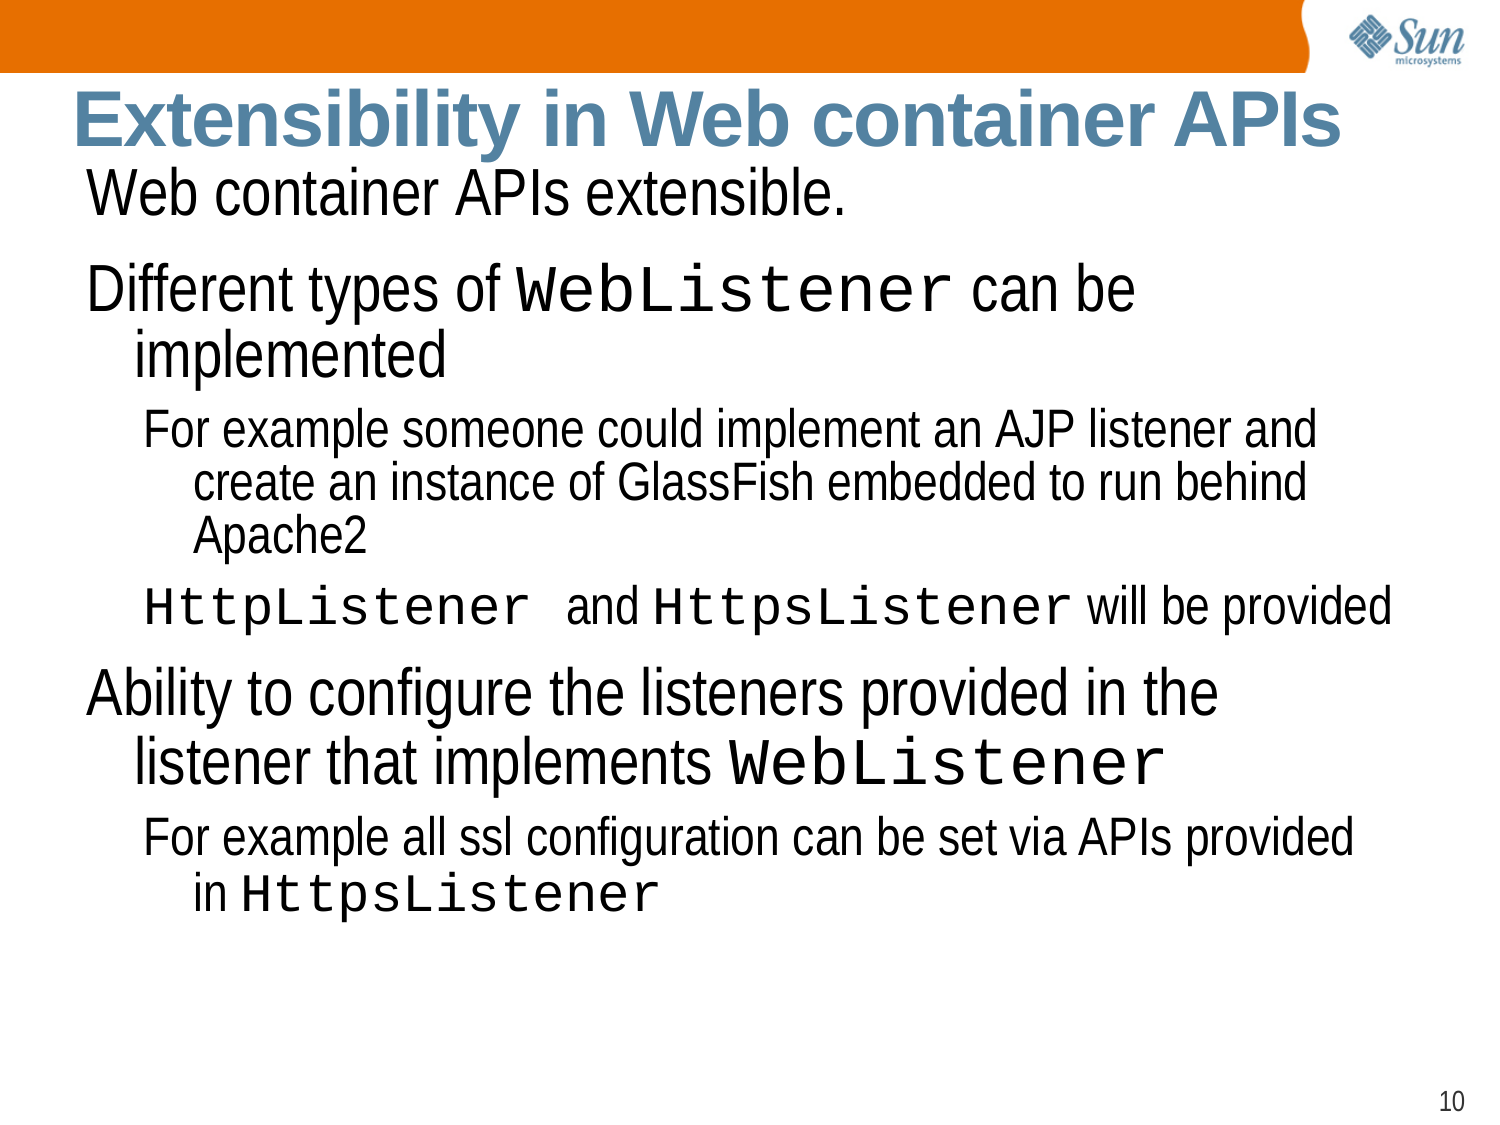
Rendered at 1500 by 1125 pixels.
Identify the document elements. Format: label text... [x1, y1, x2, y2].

title Extensibility in Web container APIs [72, 82, 1435, 187]
list Web container APIs extensible. Different types of WebListener can be implemented For example someone could implement an AJP listener and create an instance of GlassFish embedded to run behind Apache2 HttpListener and HttpsListener will be provided Ability to configure the listeners provided in the listener that implements WebListener For example all ssl configuration can be set via APIs provided in HttpsListener [67, 162, 1404, 988]
picture [0, 0, 1500, 73]
